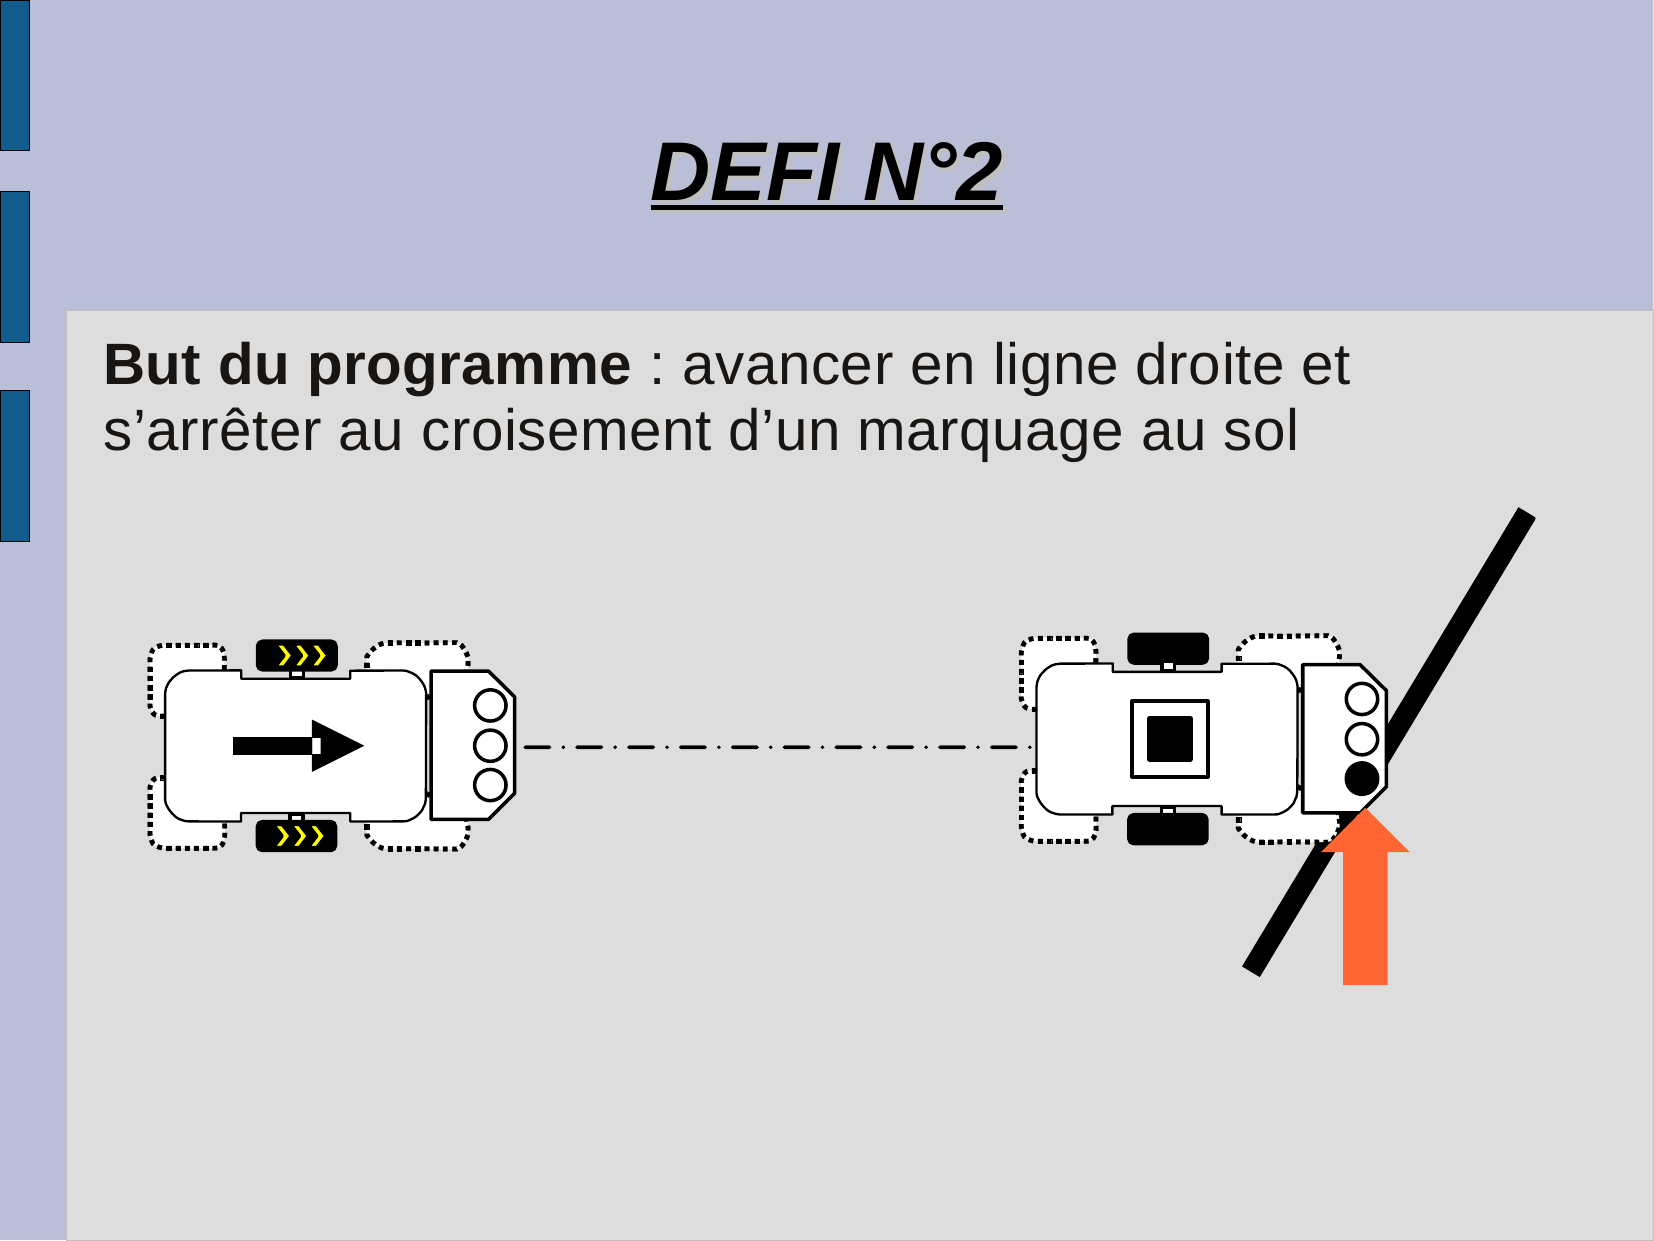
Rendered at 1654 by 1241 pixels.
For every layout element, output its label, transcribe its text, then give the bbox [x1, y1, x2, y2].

picture [147, 501, 1536, 983]
text_box [1321, 807, 1410, 986]
text_box DEFI N°2 [635, 118, 1018, 226]
text_box But du programme : avancer en ligne droite et s’arrêter au croisement d’un marquage au sol [88, 324, 1584, 471]
